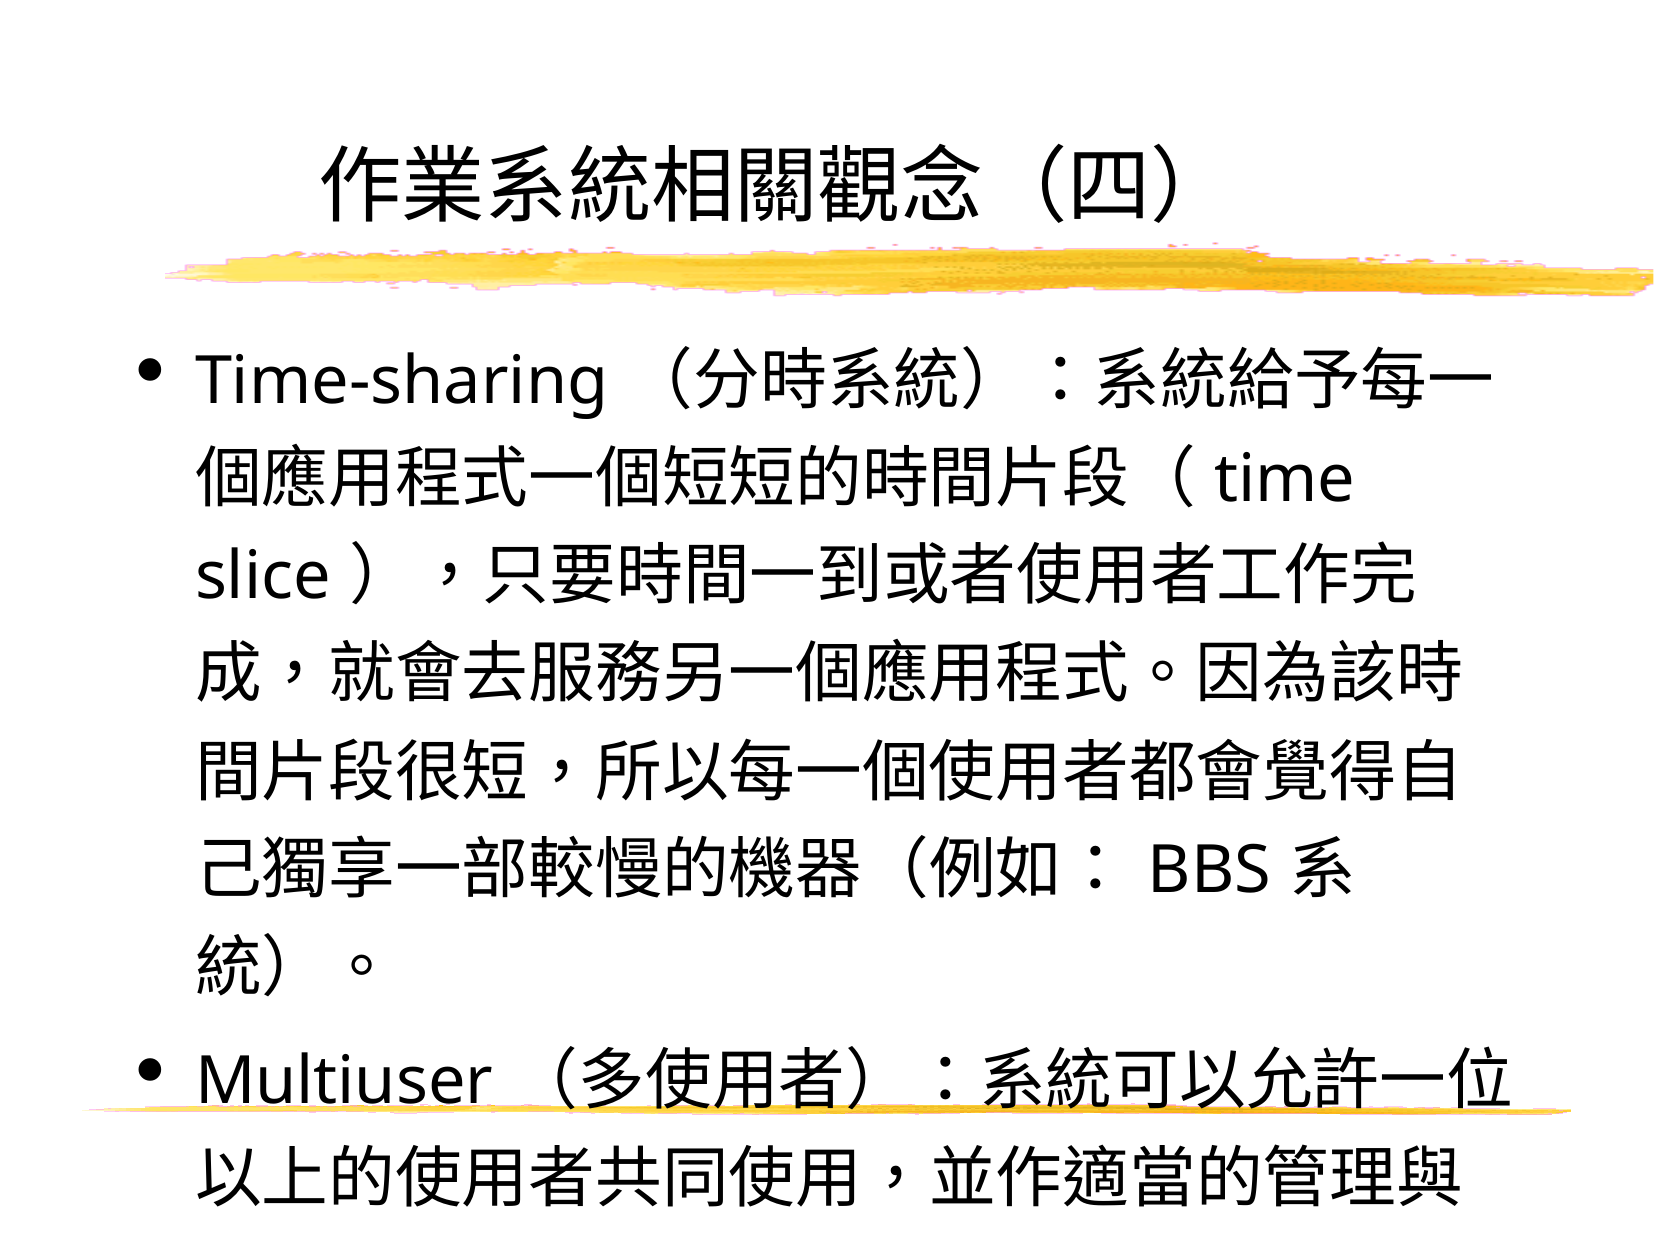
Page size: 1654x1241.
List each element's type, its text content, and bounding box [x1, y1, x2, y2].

picture [165, 237, 1654, 308]
title 作業系統相關觀念（四） [73, 41, 1479, 249]
picture [1530, 1102, 1571, 1117]
picture [82, 1102, 124, 1117]
list Time-sharing（分時系統）：系統給予每一個應用程式一個短短的時間片段（time slice），只要時間一到或者使用者工作完成，就會去服務另一個應用程式。因為該時間片段很短，所以每一個使用者都會覺得自己獨享一部較慢的機器（例如：BBS系統）。 Multiuser（多使用者）：系統可以允許一位以上的使用者共同使用，並作適當的管理與保護。 [124, 316, 1530, 1205]
